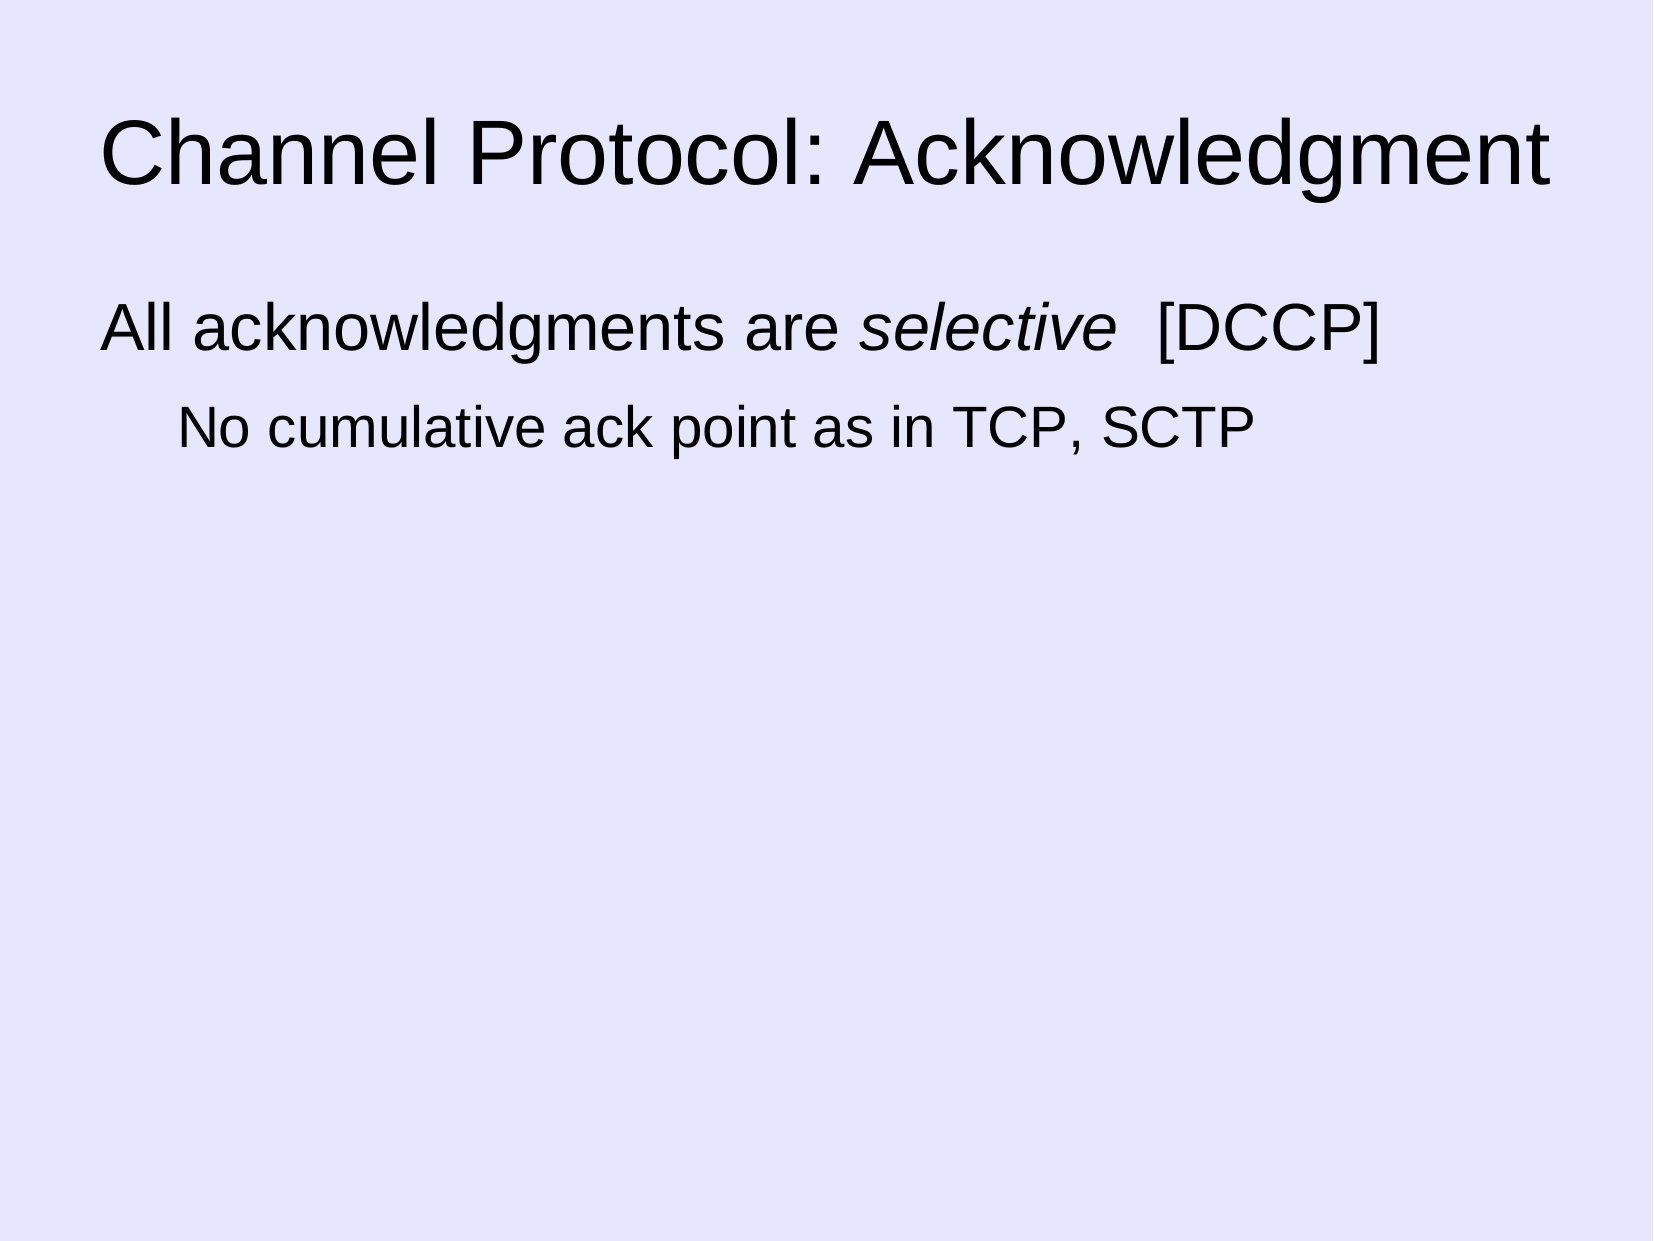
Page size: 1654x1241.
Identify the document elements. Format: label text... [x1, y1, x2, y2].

list All acknowledgments are selective [DCCP] No cumulative ack point as in TCP, SCTP [82, 290, 1571, 1095]
title Channel Protocol: Acknowledgment [82, 49, 1571, 257]
